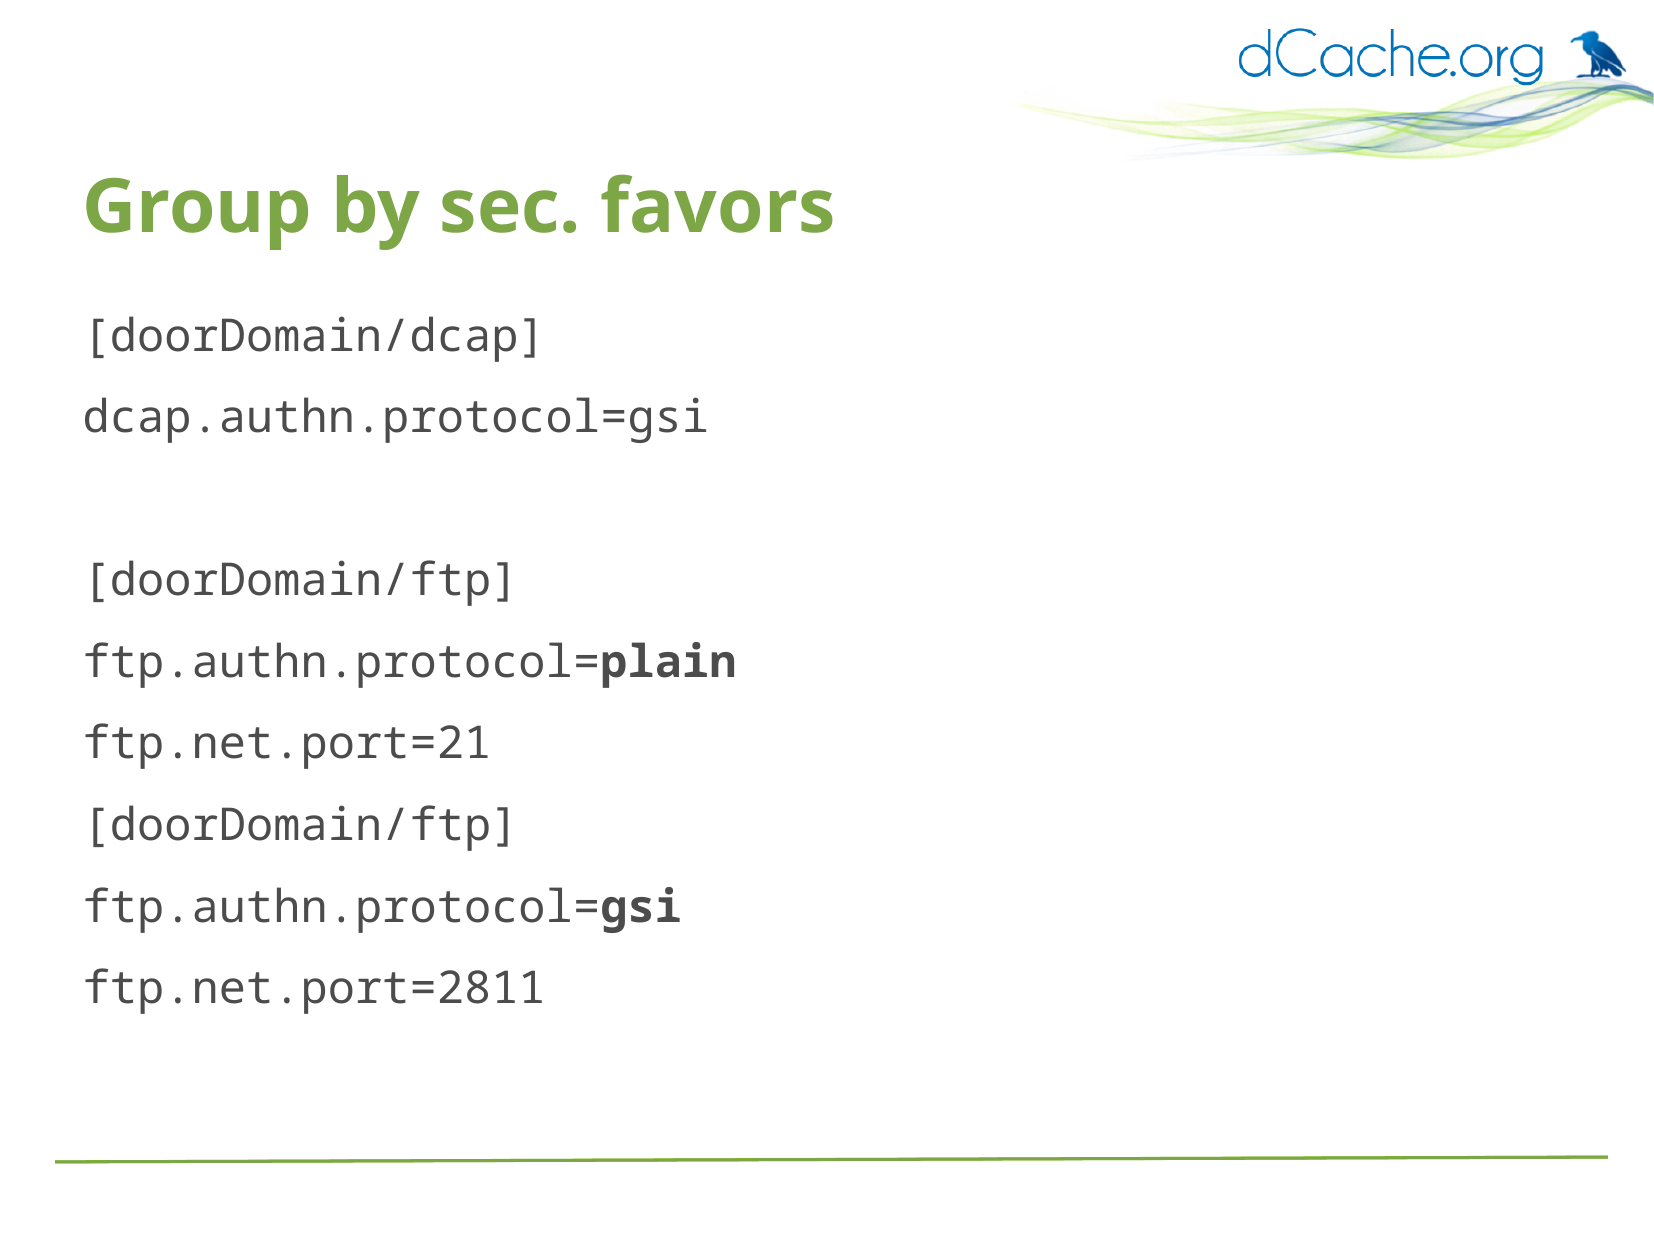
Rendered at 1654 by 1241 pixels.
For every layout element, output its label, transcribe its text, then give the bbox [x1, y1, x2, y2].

list [doorDomain/dcap] dcap.authn.protocol=gsi [doorDomain/ftp] ftp.authn.protocol=plain ftp.net.port=21 [doorDomain/ftp] ftp.authn.protocol=gsi ftp.net.port=2811 [82, 302, 1571, 1023]
title Group by sec. favors [82, 155, 1605, 252]
picture [956, 16, 1654, 169]
